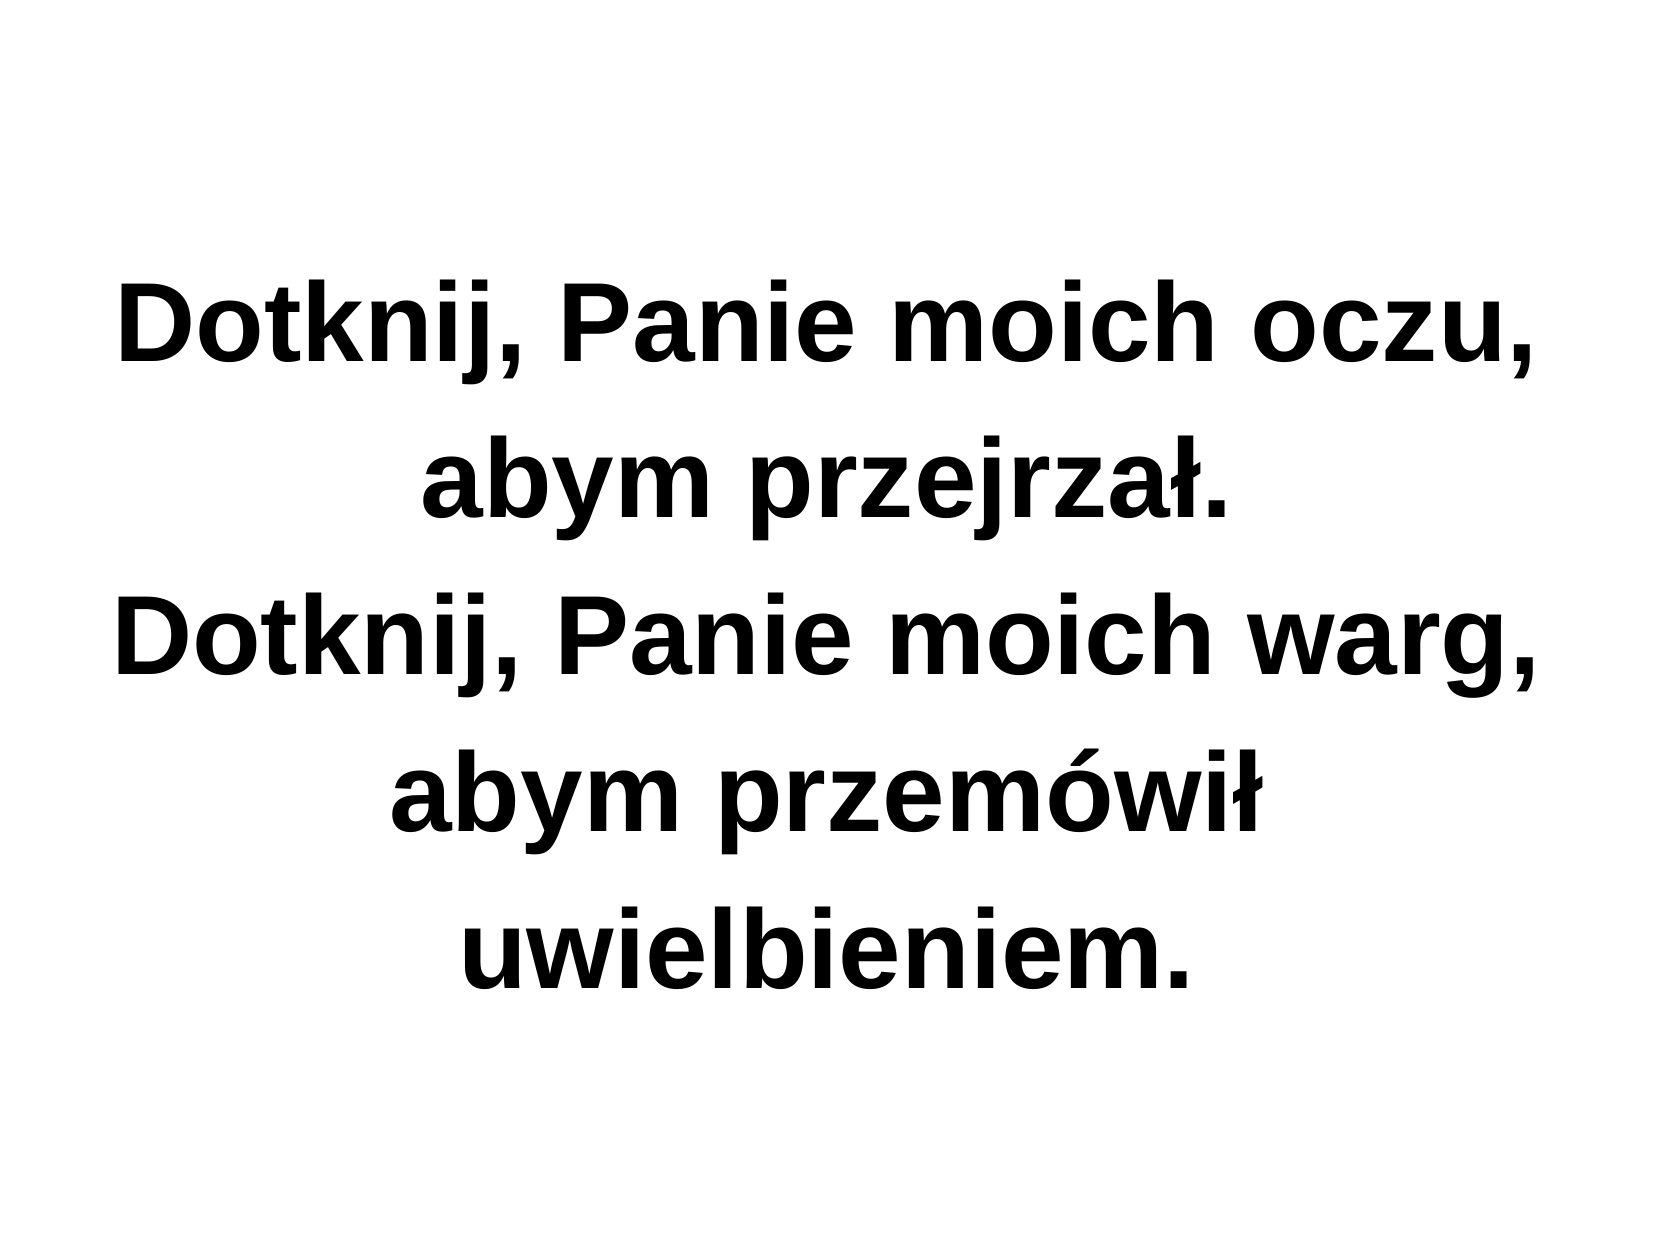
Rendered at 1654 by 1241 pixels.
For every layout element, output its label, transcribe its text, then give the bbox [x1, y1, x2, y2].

subtitle Dotknij, Panie moich oczu, abym przejrzał. Dotknij, Panie moich warg, abym przemówił uwielbieniem. [0, 0, 1654, 1241]
